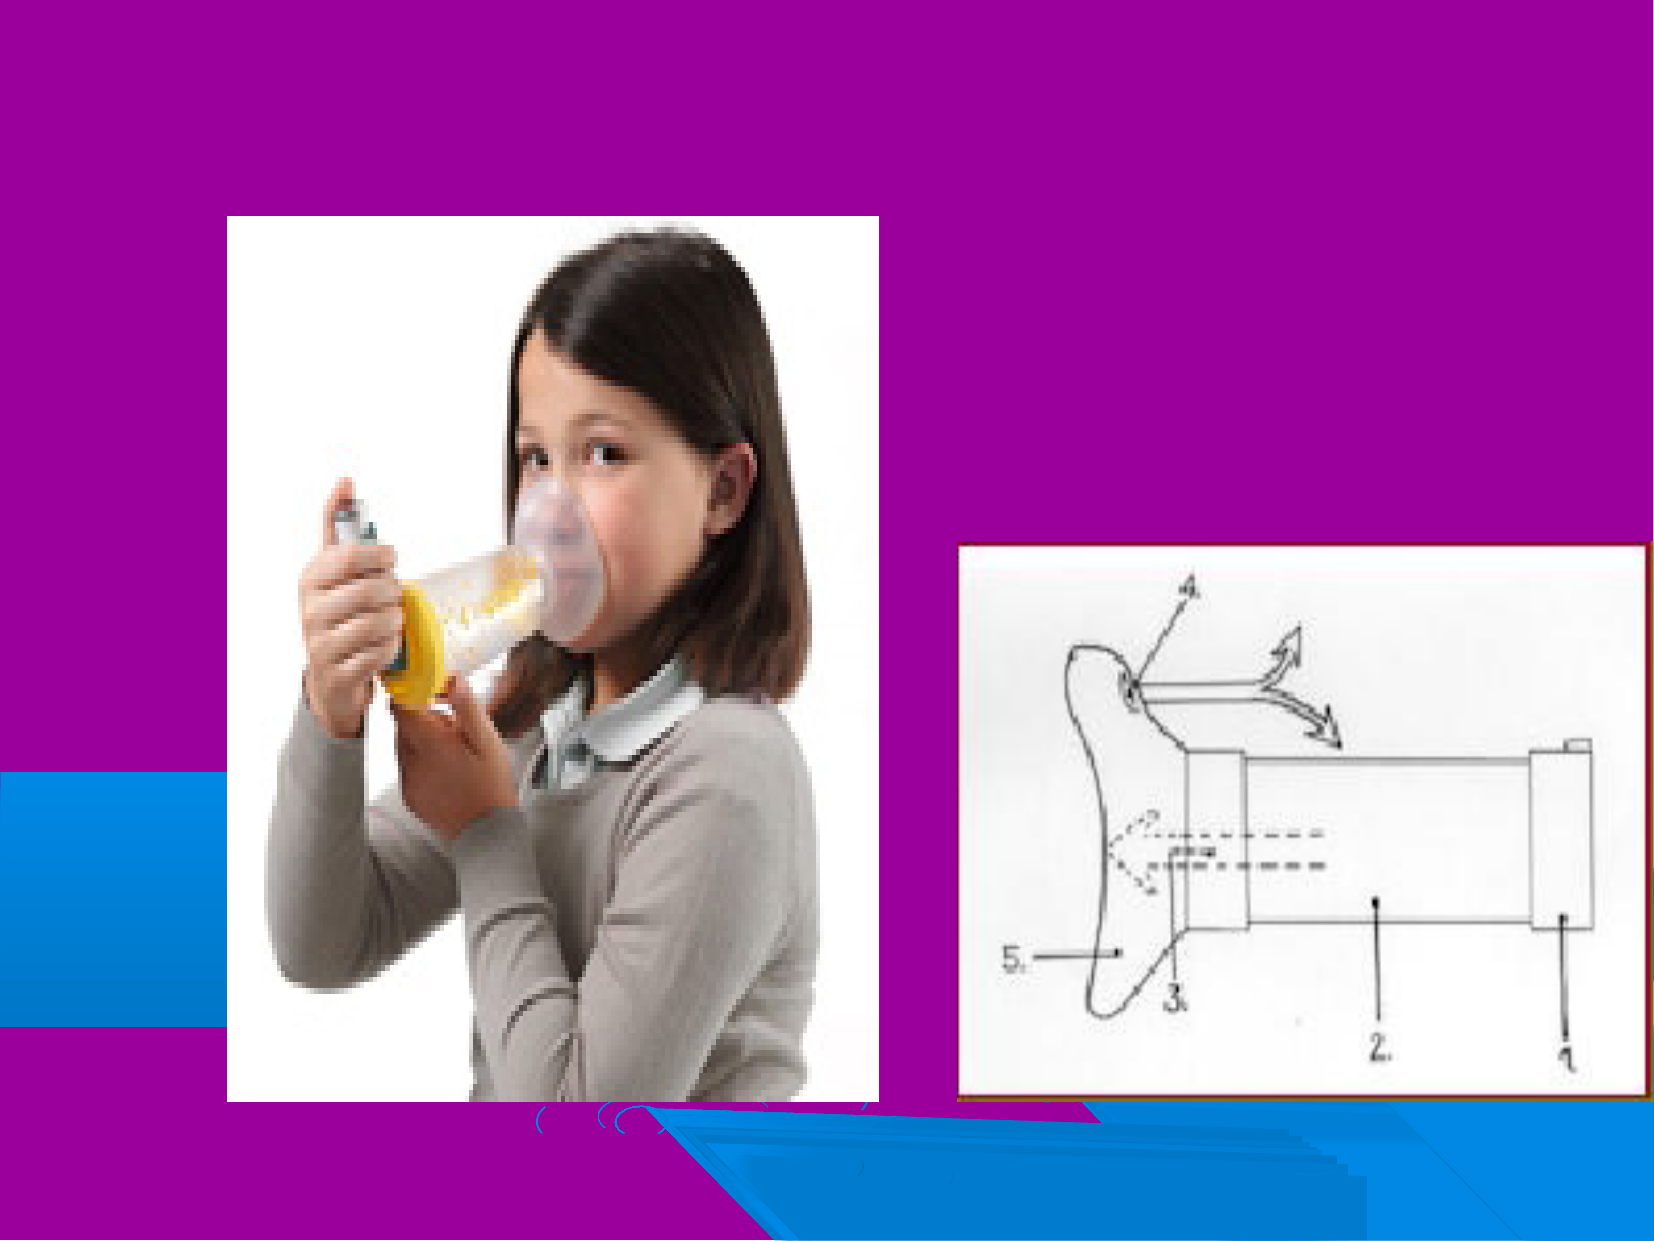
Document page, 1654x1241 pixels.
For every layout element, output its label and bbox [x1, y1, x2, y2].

picture [227, 216, 879, 1102]
picture [957, 541, 1654, 1102]
